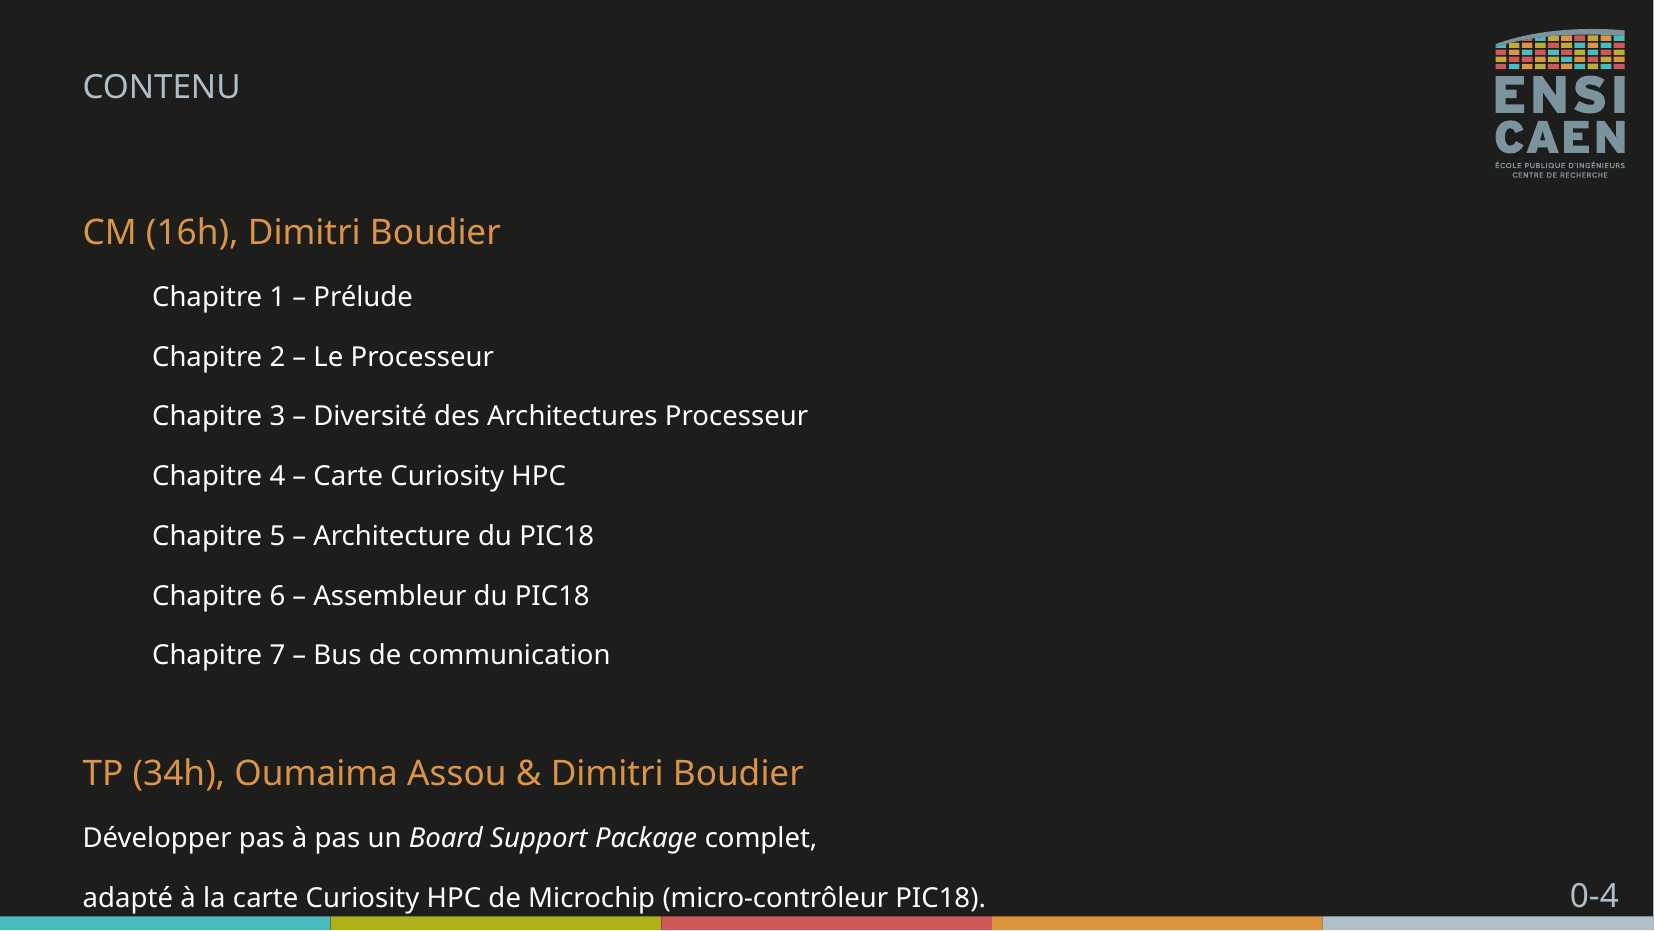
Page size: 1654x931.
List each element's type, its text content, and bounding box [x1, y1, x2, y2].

list CM (16h), Dimitri Boudier Chapitre 1 – Prélude Chapitre 2 – Le Processeur Chapitre 3 – Diversité des Architectures Processeur Chapitre 4 – Carte Curiosity HPC Chapitre 5 – Architecture du PIC18 Chapitre 6 – Assembleur du PIC18 Chapitre 7 – Bus de communication TP (34h), Oumaima Assou & Dimitri Boudier Développer pas à pas un Board Support Package complet, adapté à la carte Curiosity HPC de Microchip (micro-contrôleur PIC18). [82, 206, 1571, 916]
title CONTENU [82, 0, 1467, 148]
